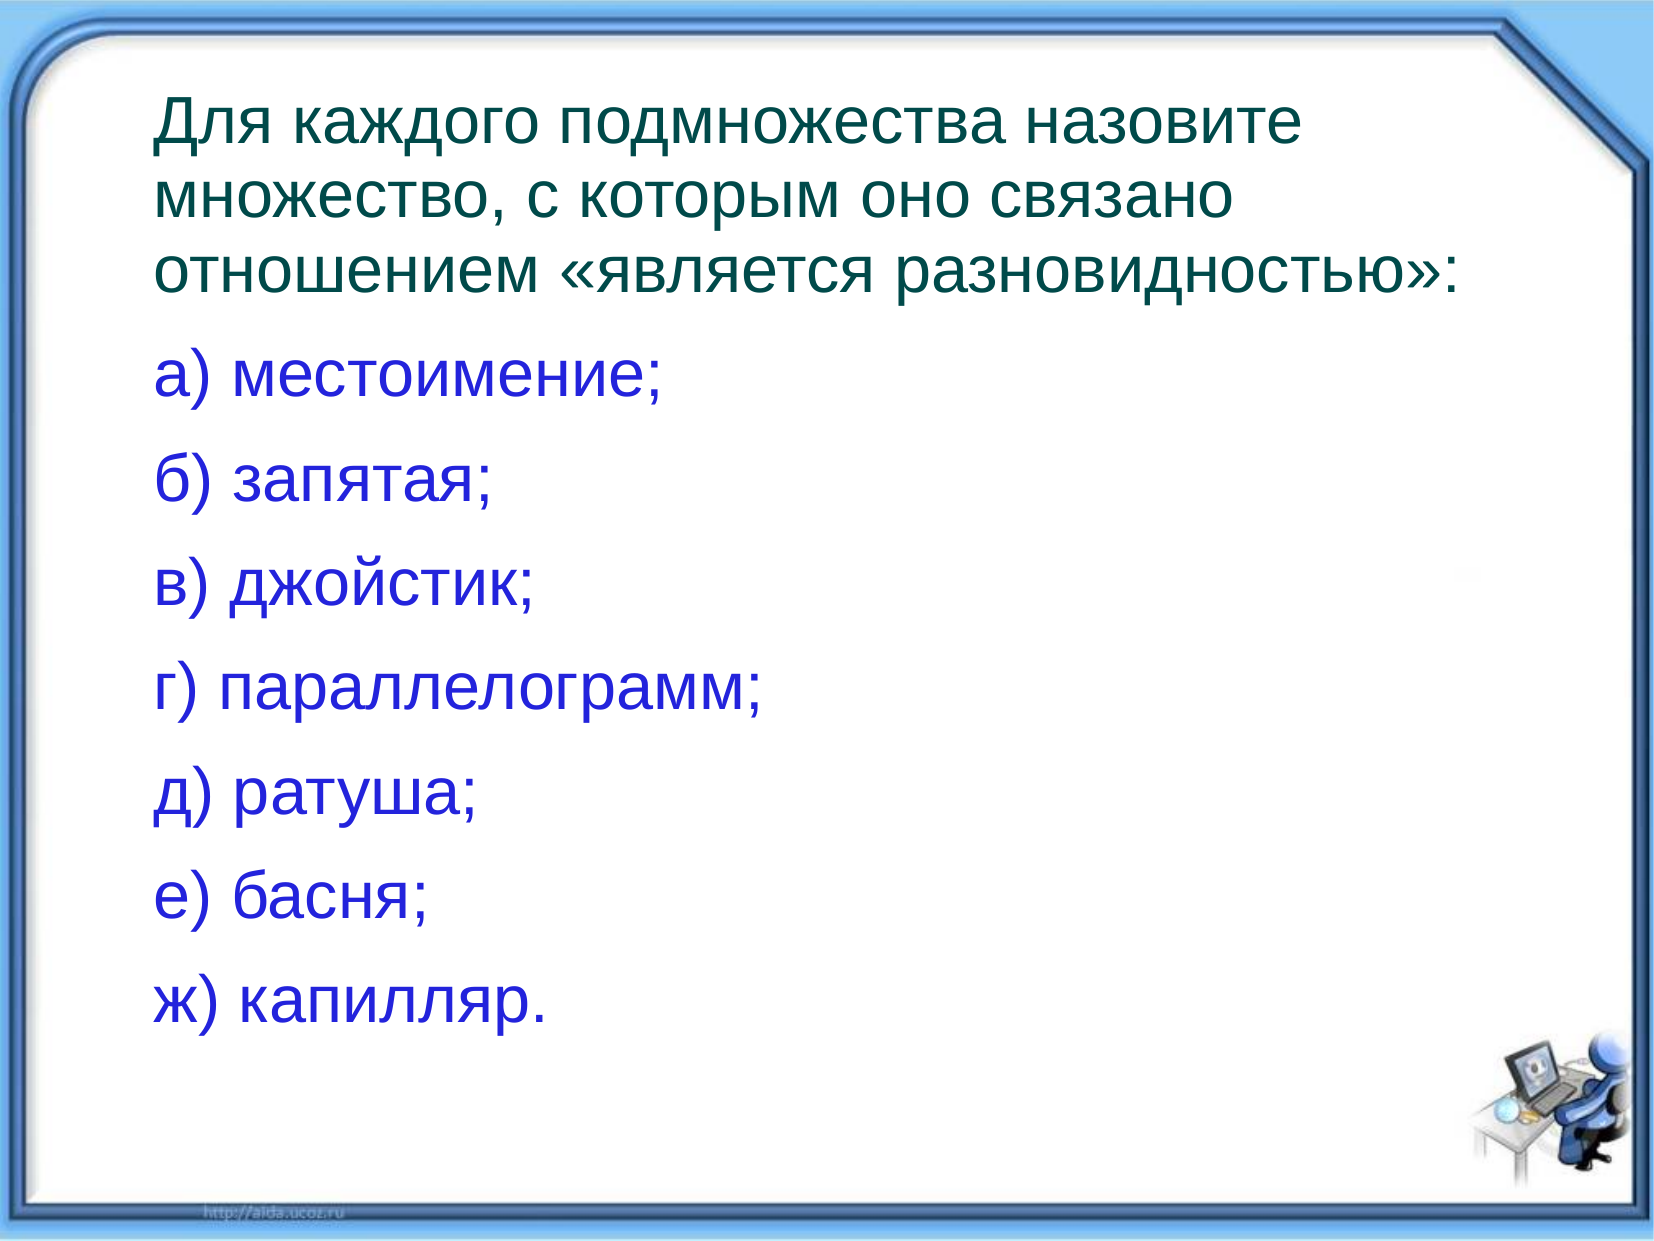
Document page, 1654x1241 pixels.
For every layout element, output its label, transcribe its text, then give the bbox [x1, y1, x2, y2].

picture [0, 0, 1654, 1241]
list Для каждого подмножества назовите множество, с которым оно связано отношением «является разновидностью»: а) местоимение; б) запятая; в) джойстик; г) параллелограмм; д) ратуша; е) басня; ж) капилляр. [82, 82, 1571, 1182]
